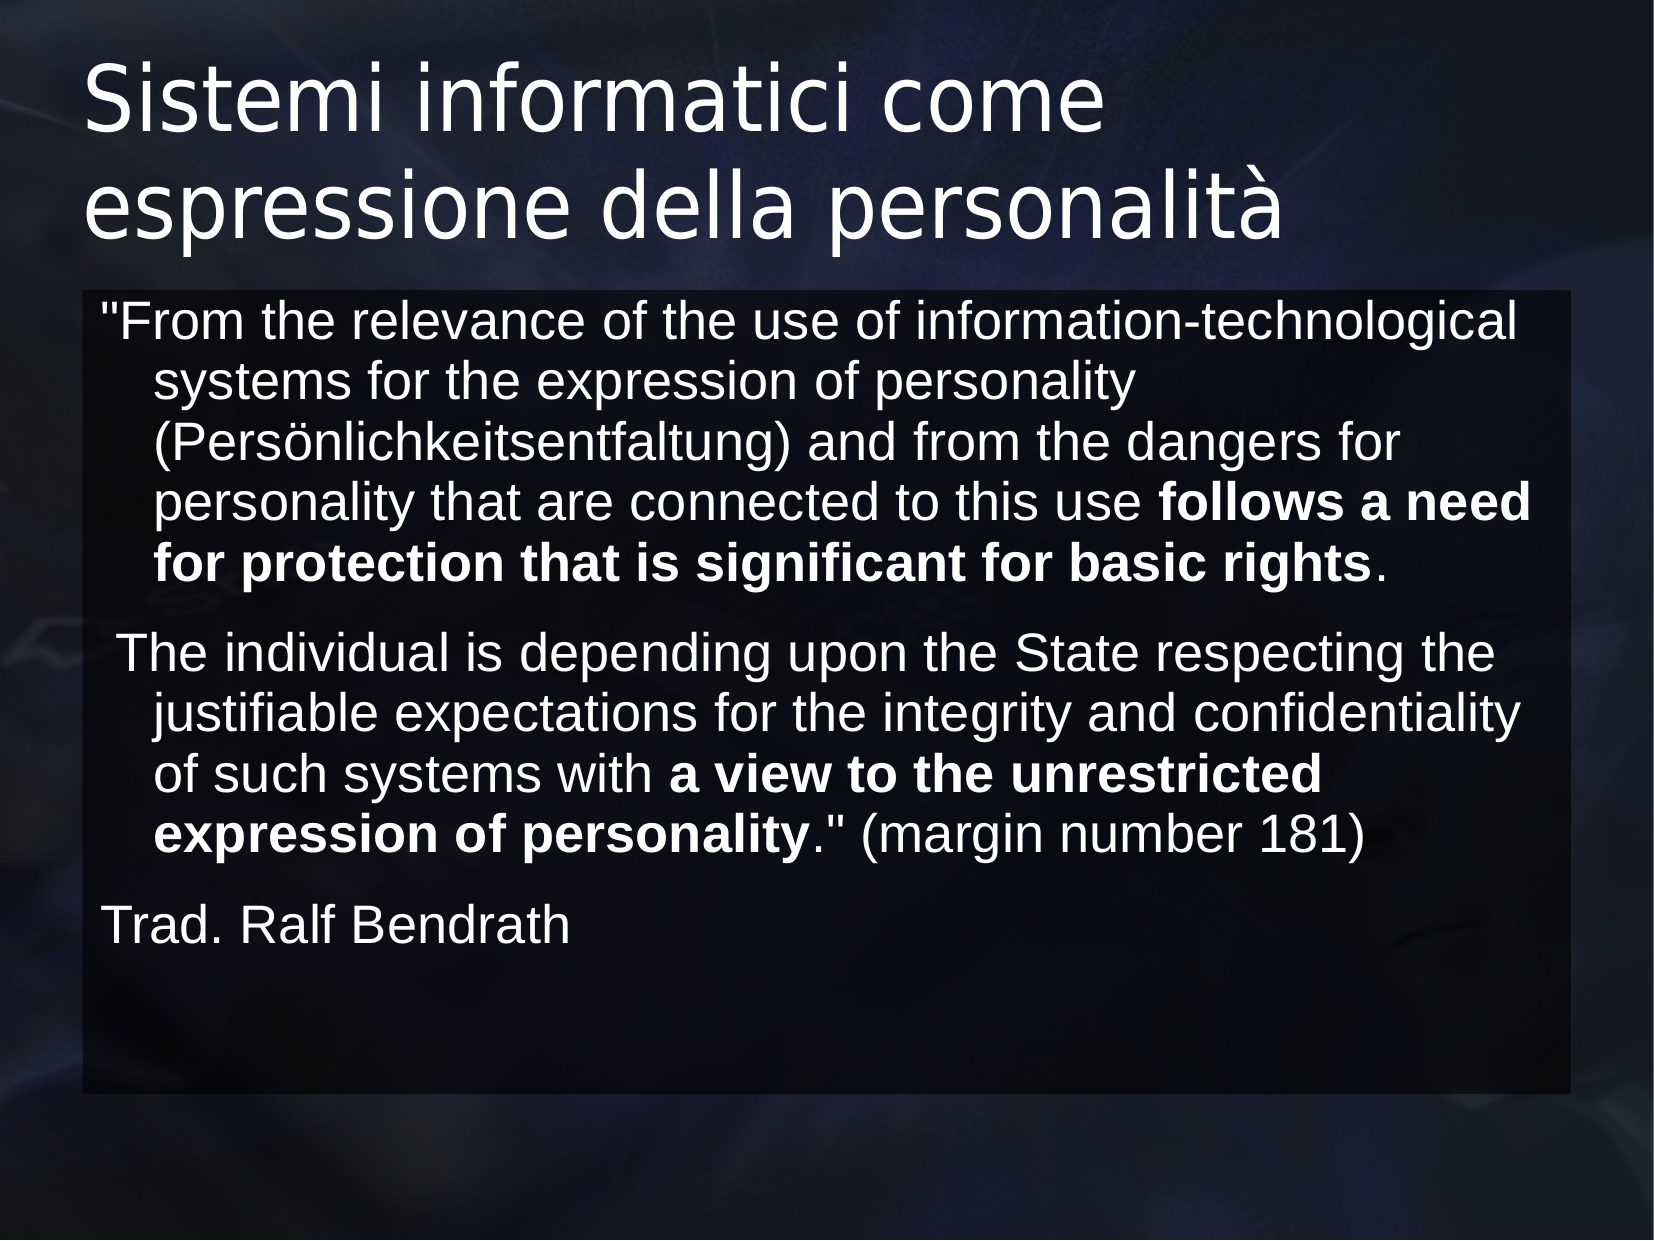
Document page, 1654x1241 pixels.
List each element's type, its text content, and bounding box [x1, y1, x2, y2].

title Sistemi informatici come espressione della personalità [82, 45, 1571, 261]
picture [0, 0, 1654, 1240]
list "From the relevance of the use of information-technological systems for the expression of personality (Persönlichkeitsentfaltung) and from the dangers for personality that are connected to this use follows a need for protection that is significant for basic rights. The individual is depending upon the State respecting the justifiable expectations for the integrity and confidentiality of such systems with a view to the unrestricted expression of personality." (margin number 181) Trad. Ralf Bendrath [82, 290, 1571, 1094]
